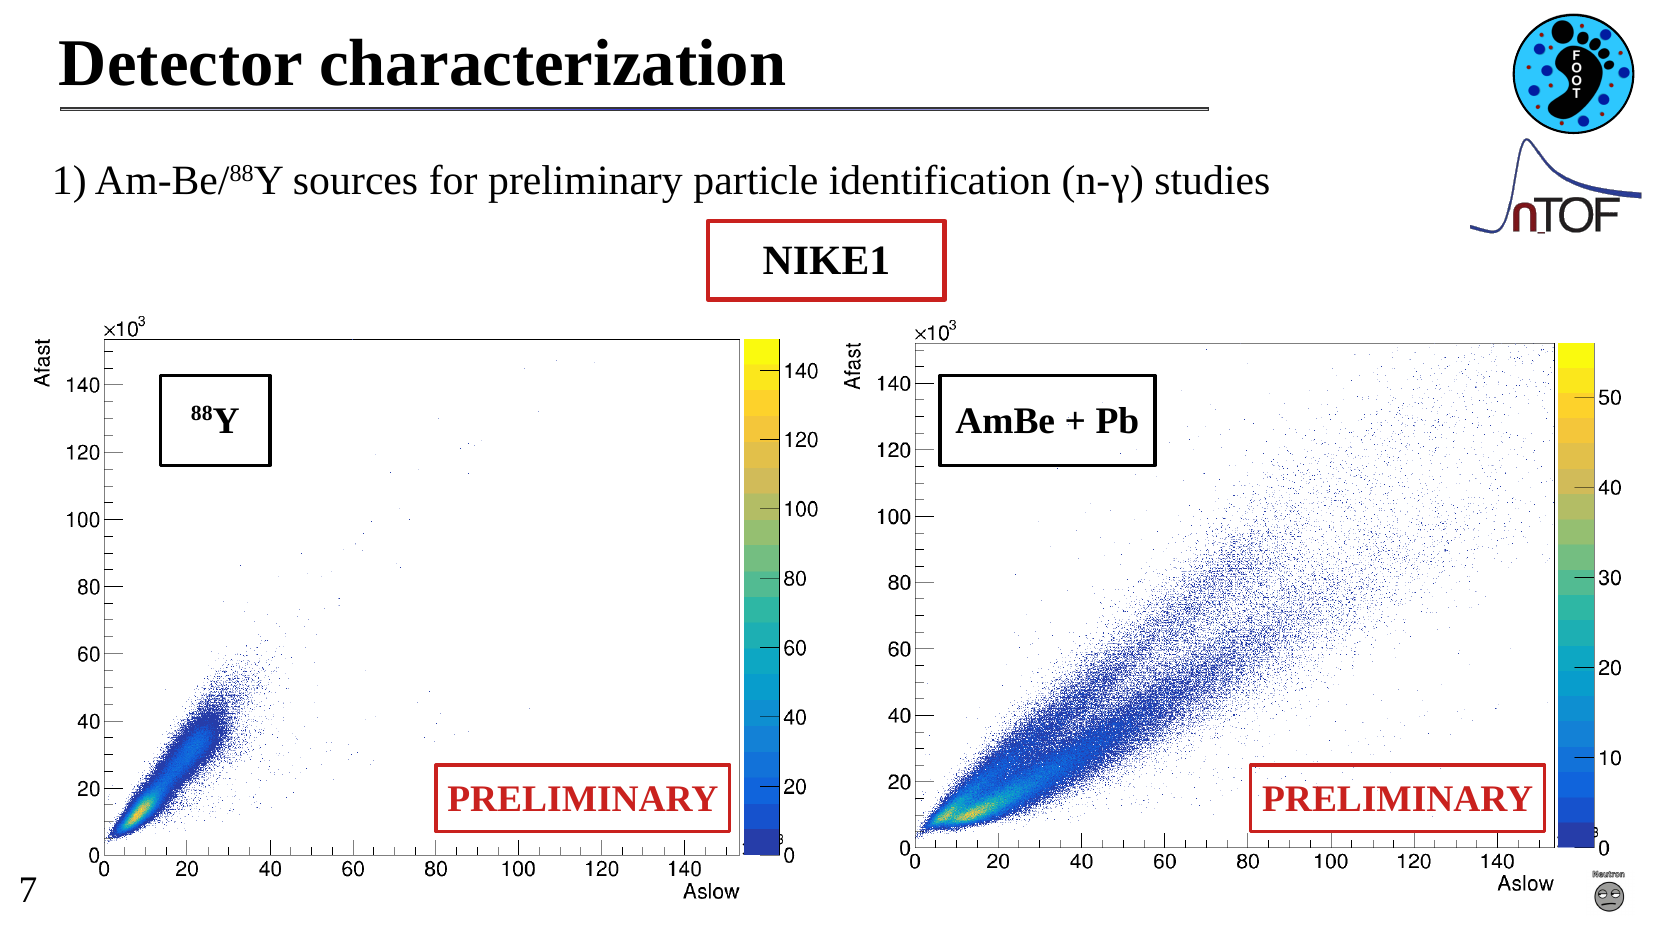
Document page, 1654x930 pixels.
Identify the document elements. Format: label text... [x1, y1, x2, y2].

text_box PRELIMINARY [1250, 765, 1545, 832]
picture [1451, 21, 1653, 248]
picture [839, 314, 1636, 916]
text_box NIKE1 [708, 220, 945, 300]
text_box 1) Am-Be/88Y sources for preliminary particle identification (n-γ) studies [37, 150, 1321, 221]
text_box 7 [3, 861, 53, 927]
text_box PRELIMINARY [435, 765, 730, 832]
text_box 88Y [160, 375, 271, 466]
text_box AmBe + Pb [940, 375, 1156, 466]
picture [1594, 11, 1634, 61]
picture [30, 314, 819, 906]
text_box Detector characterization [58, 0, 1594, 118]
